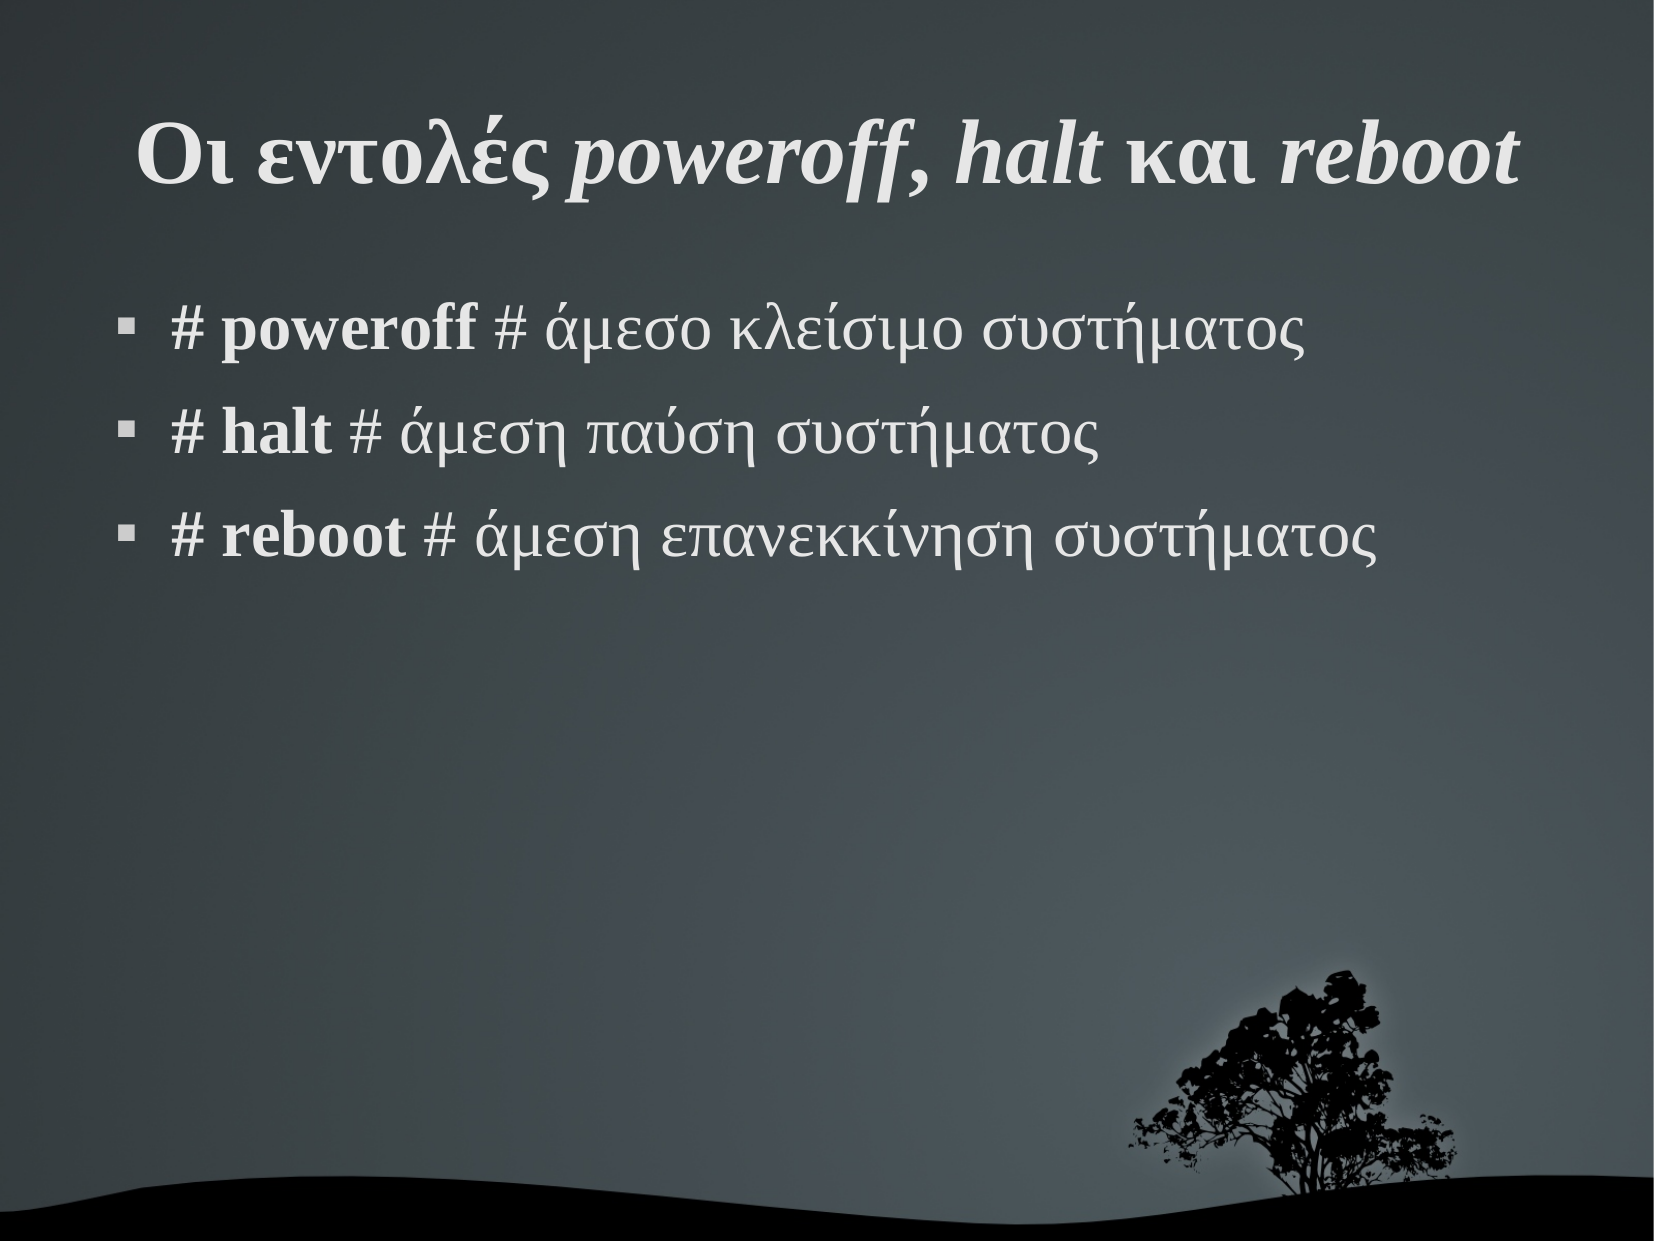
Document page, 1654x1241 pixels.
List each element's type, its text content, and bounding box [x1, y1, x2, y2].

list # poweroff # άμεσο κλείσιμο συστήματος # halt # άμεση παύση συστήματος # reboot # άμεση επανεκκίνηση συστήματος [82, 290, 1571, 1109]
title Οι εντολές poweroff, halt και reboot [82, 49, 1571, 257]
picture [0, 0, 1654, 1241]
